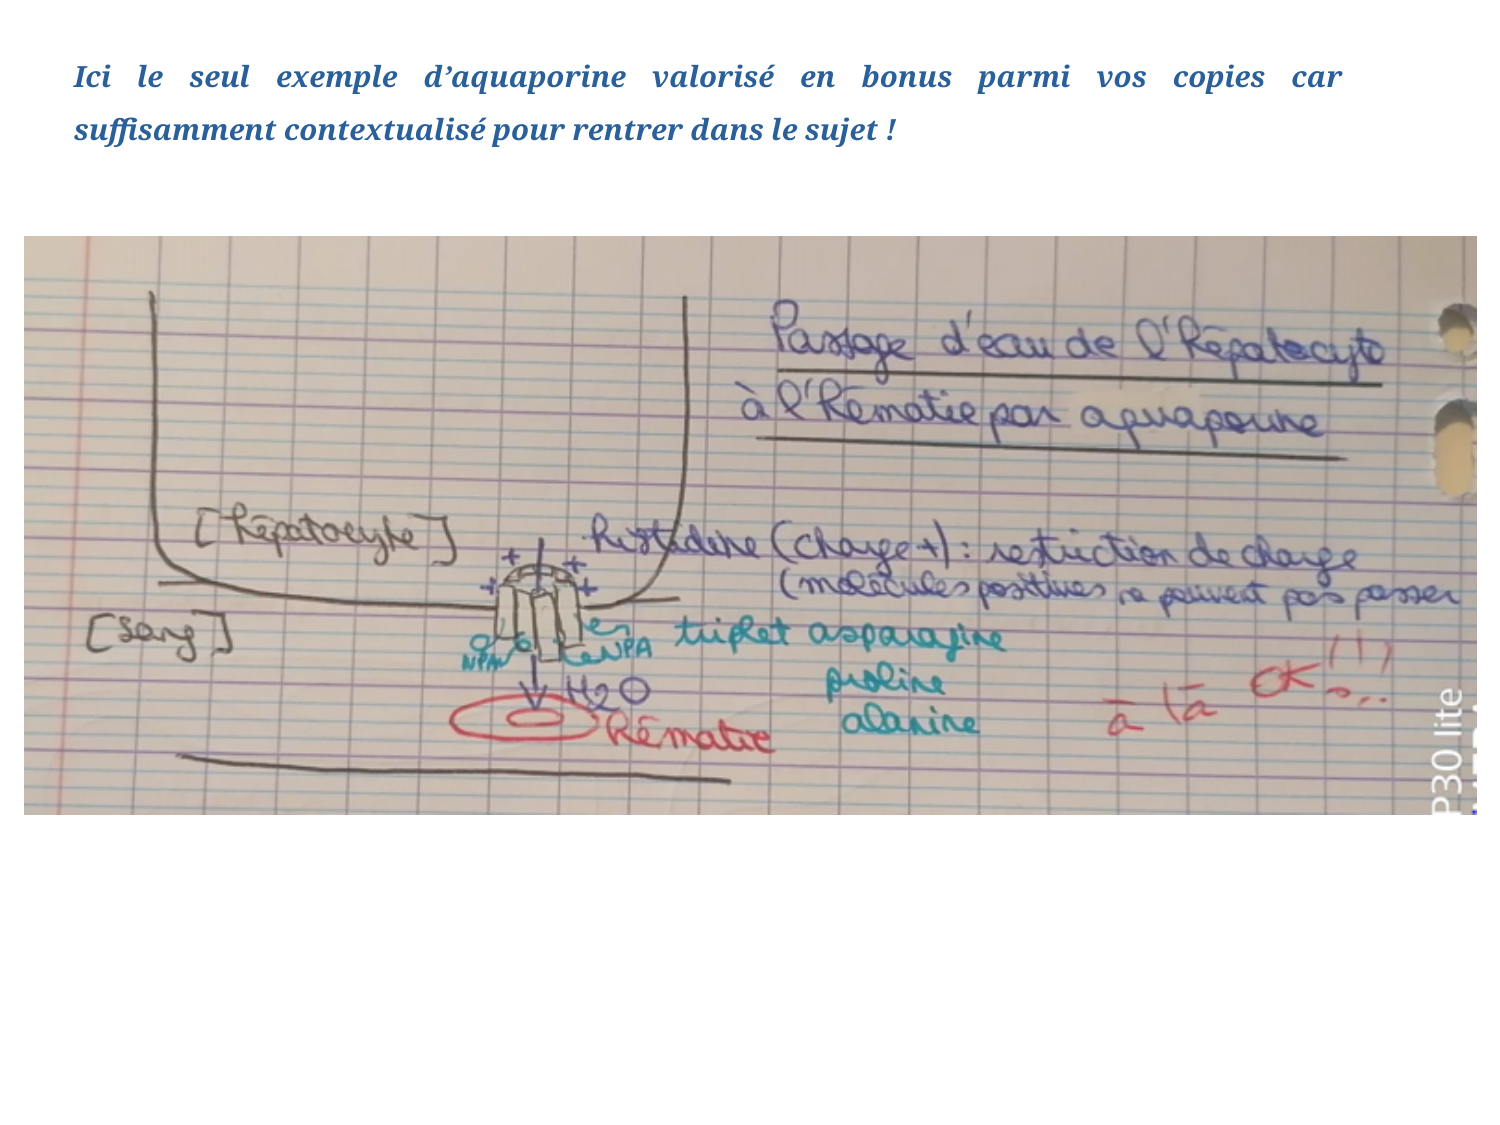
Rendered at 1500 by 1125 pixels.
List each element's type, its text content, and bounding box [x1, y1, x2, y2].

picture [24, 236, 1477, 815]
text_box Ici le seul exemple d’aquaporine valorisé en bonus parmi vos copies car suffisamment contextualisé pour rentrer dans le sujet ! [58, 33, 1359, 154]
